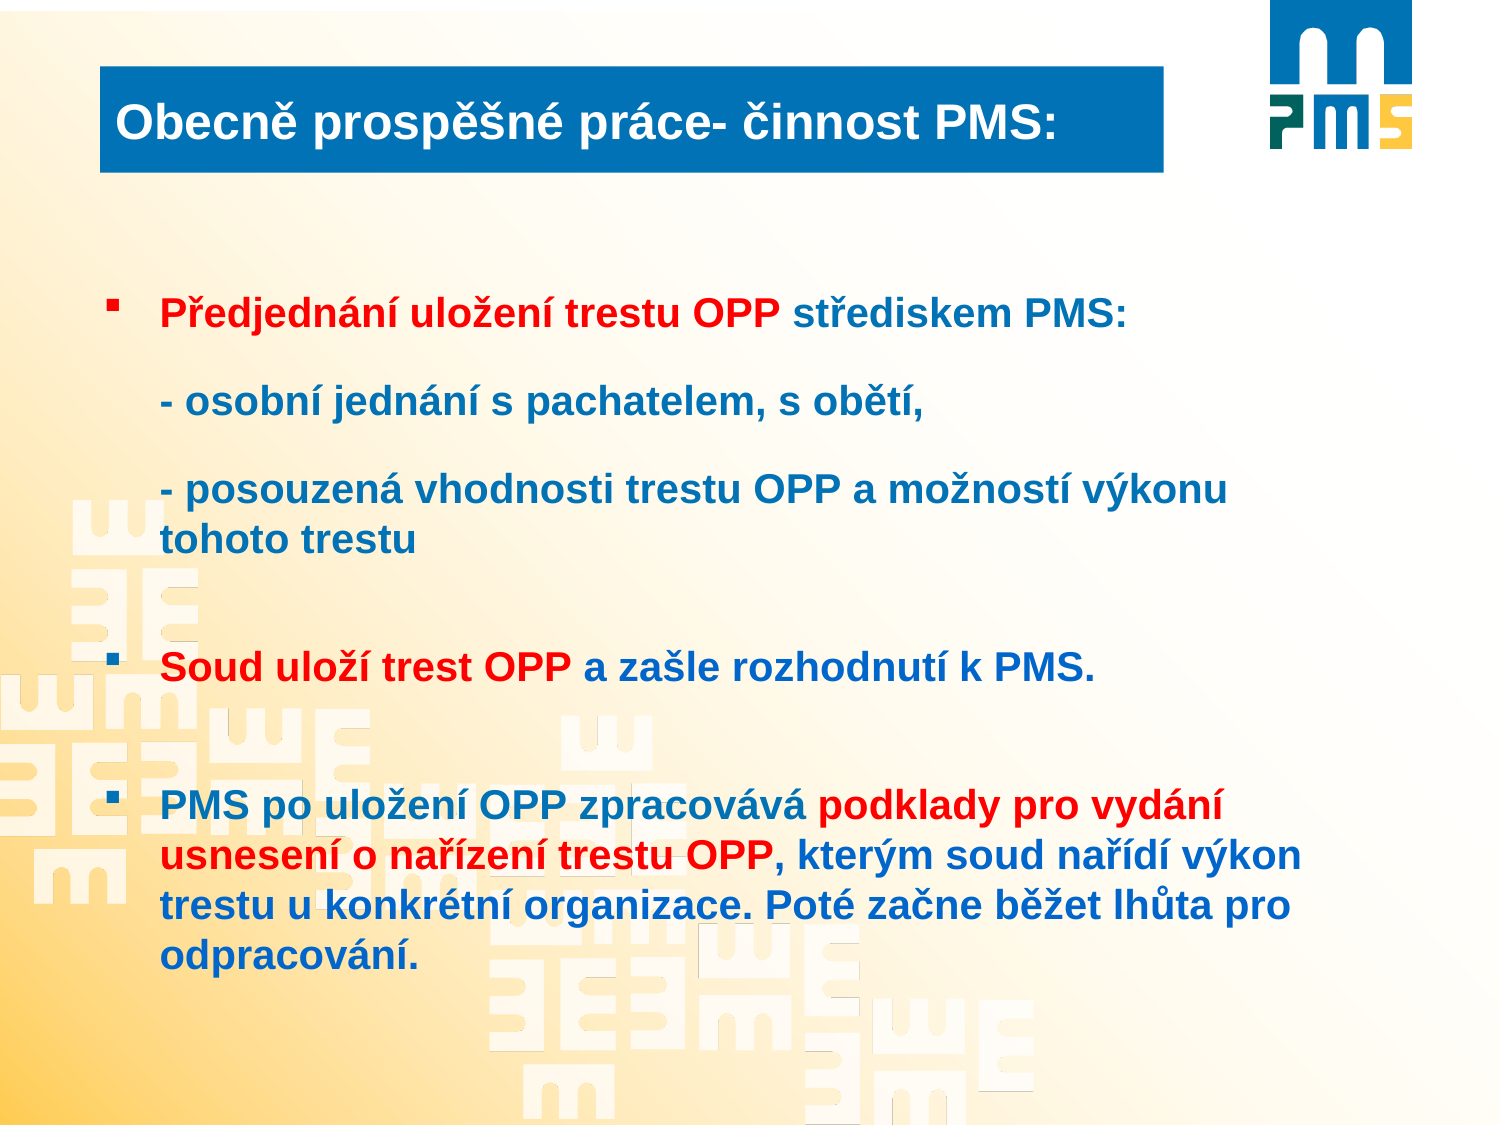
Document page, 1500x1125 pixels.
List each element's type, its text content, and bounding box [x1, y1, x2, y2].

title Obecně prospěšné práce- činnost PMS: [100, 66, 1164, 173]
text_box Předjednání uložení trestu OPP střediskem PMS: - osobní jednání s pachatelem, s obětí, - posouzená vhodnosti trestu OPP a možností výkonu tohoto trestu Soud uloží trest OPP a zašle rozhodnutí k PMS. PMS po uložení OPP zpracovává podklady pro vydání usnesení o nařízení trestu OPP, kterým soud nařídí výkon trestu u konkrétní organizace. Poté začne běžet lhůta pro odpracování. [88, 190, 1365, 1041]
picture [0, 0, 1500, 1125]
